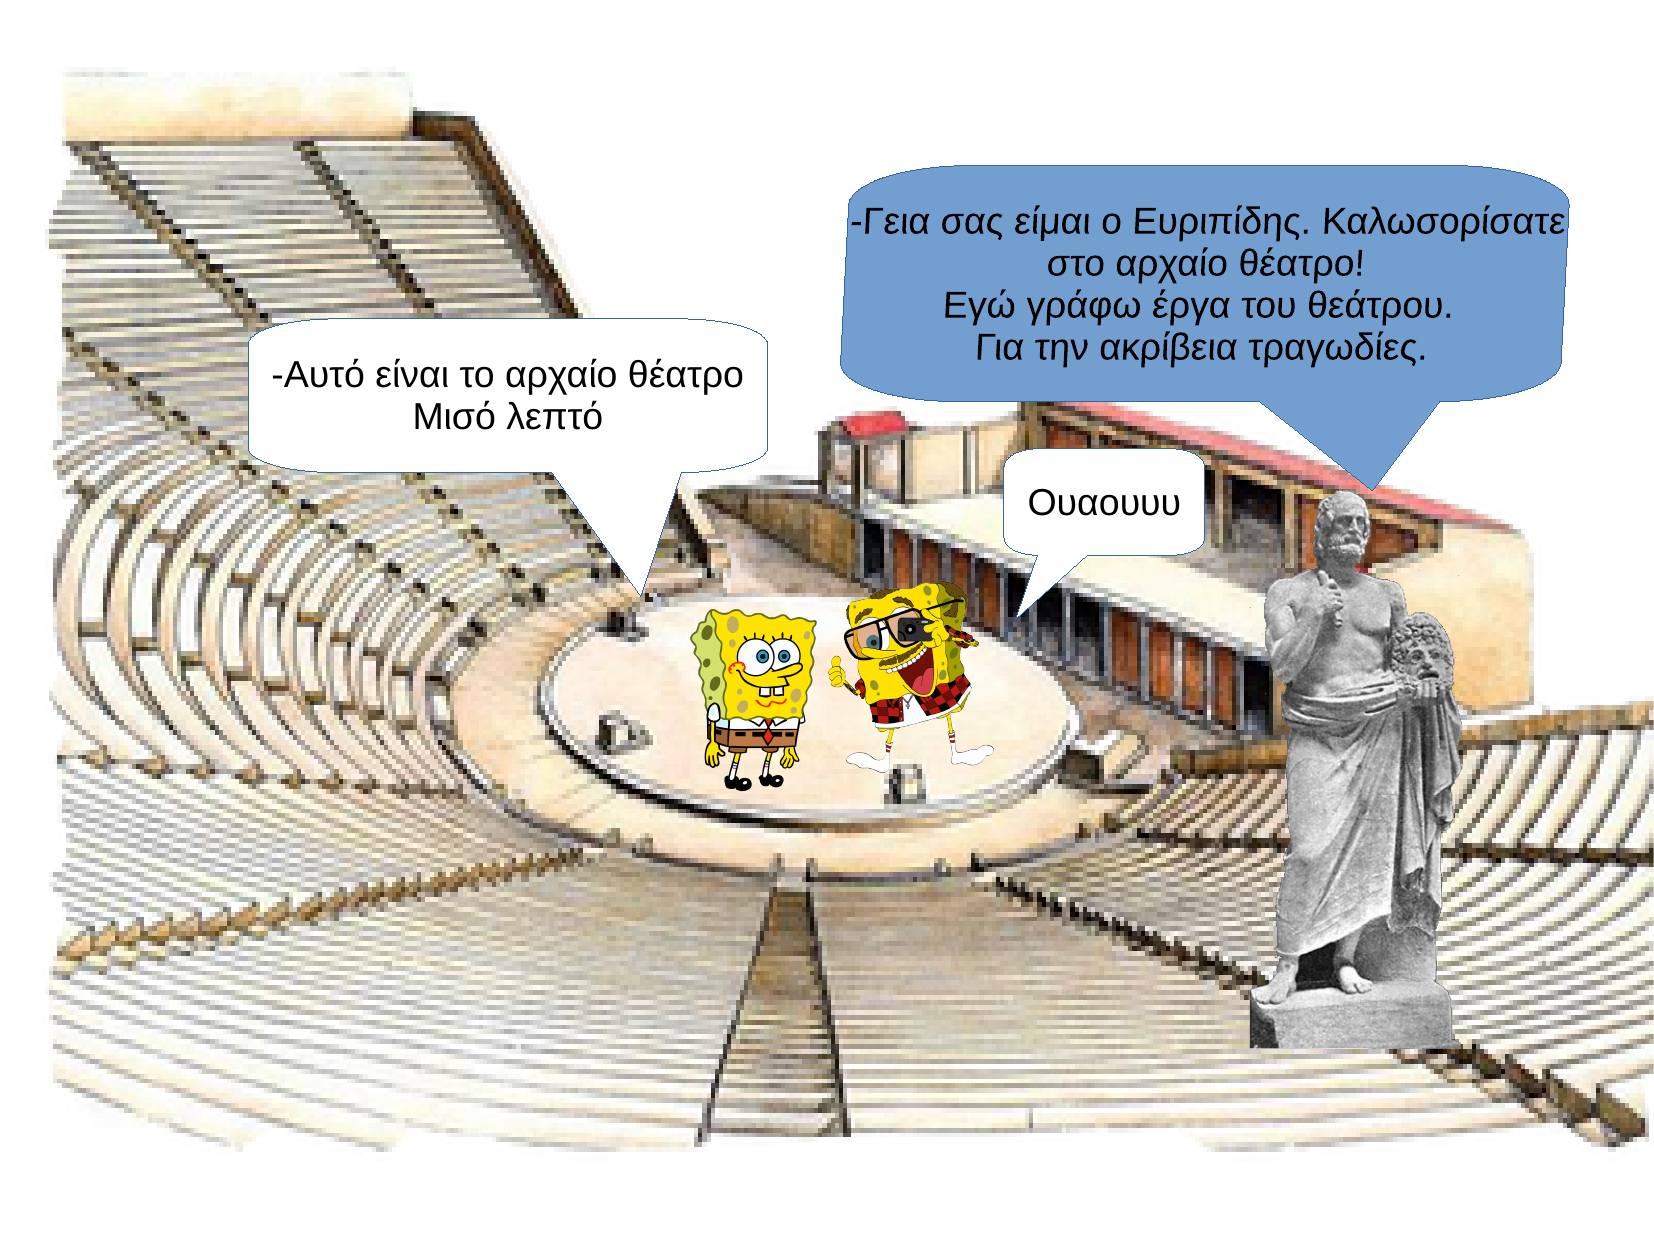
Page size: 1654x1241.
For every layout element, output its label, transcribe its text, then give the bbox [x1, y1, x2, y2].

picture [0, 0, 1654, 1241]
text_box Ουαουυυ [1003, 448, 1205, 620]
text_box -Γεια σας είμαι ο Ευριπίδης. Καλωσορίσατε στο αρχαίο θέατρο! Εγώ γράφω έργα του θεάτρου. Για την ακρίβεια τραγωδίες. [840, 165, 1570, 491]
text_box -Αυτό είναι το αρχαίο θέατρο Μισό λεπτό [248, 318, 768, 597]
